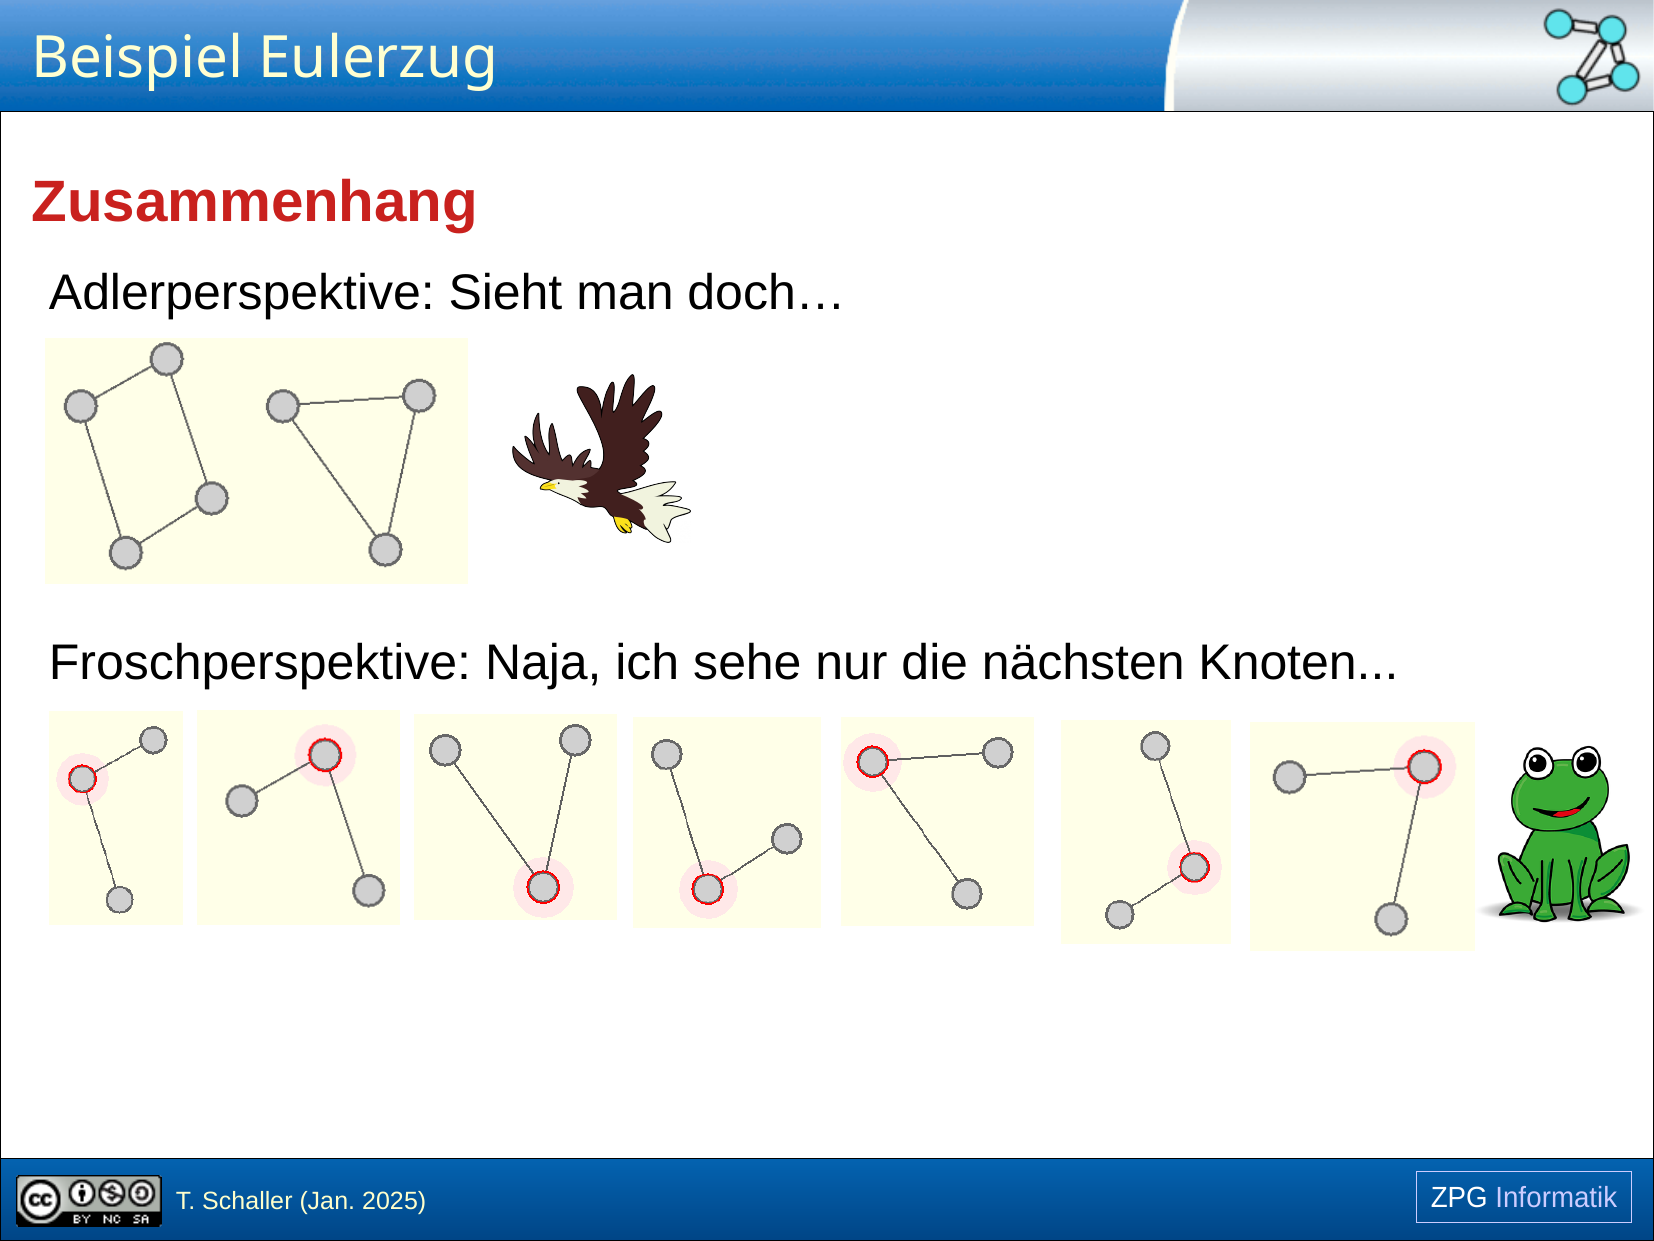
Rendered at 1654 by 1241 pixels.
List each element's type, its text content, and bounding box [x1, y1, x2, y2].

title Beispiel Eulerzug [31, 16, 1151, 94]
picture [16, 1175, 162, 1227]
picture [1061, 720, 1231, 944]
picture [49, 711, 183, 925]
picture [414, 714, 617, 920]
picture [45, 338, 468, 584]
text_box Zusammenhang [31, 168, 900, 235]
picture [197, 710, 400, 925]
picture [633, 717, 821, 928]
picture [512, 374, 691, 543]
picture [0, 0, 1654, 111]
picture [841, 717, 1034, 926]
picture [1250, 711, 1654, 976]
text_box Adlerperspektive: Sieht man doch… Froschperspektive: Naja, ich sehe nur die nächsten Knoten... [48, 264, 1424, 814]
